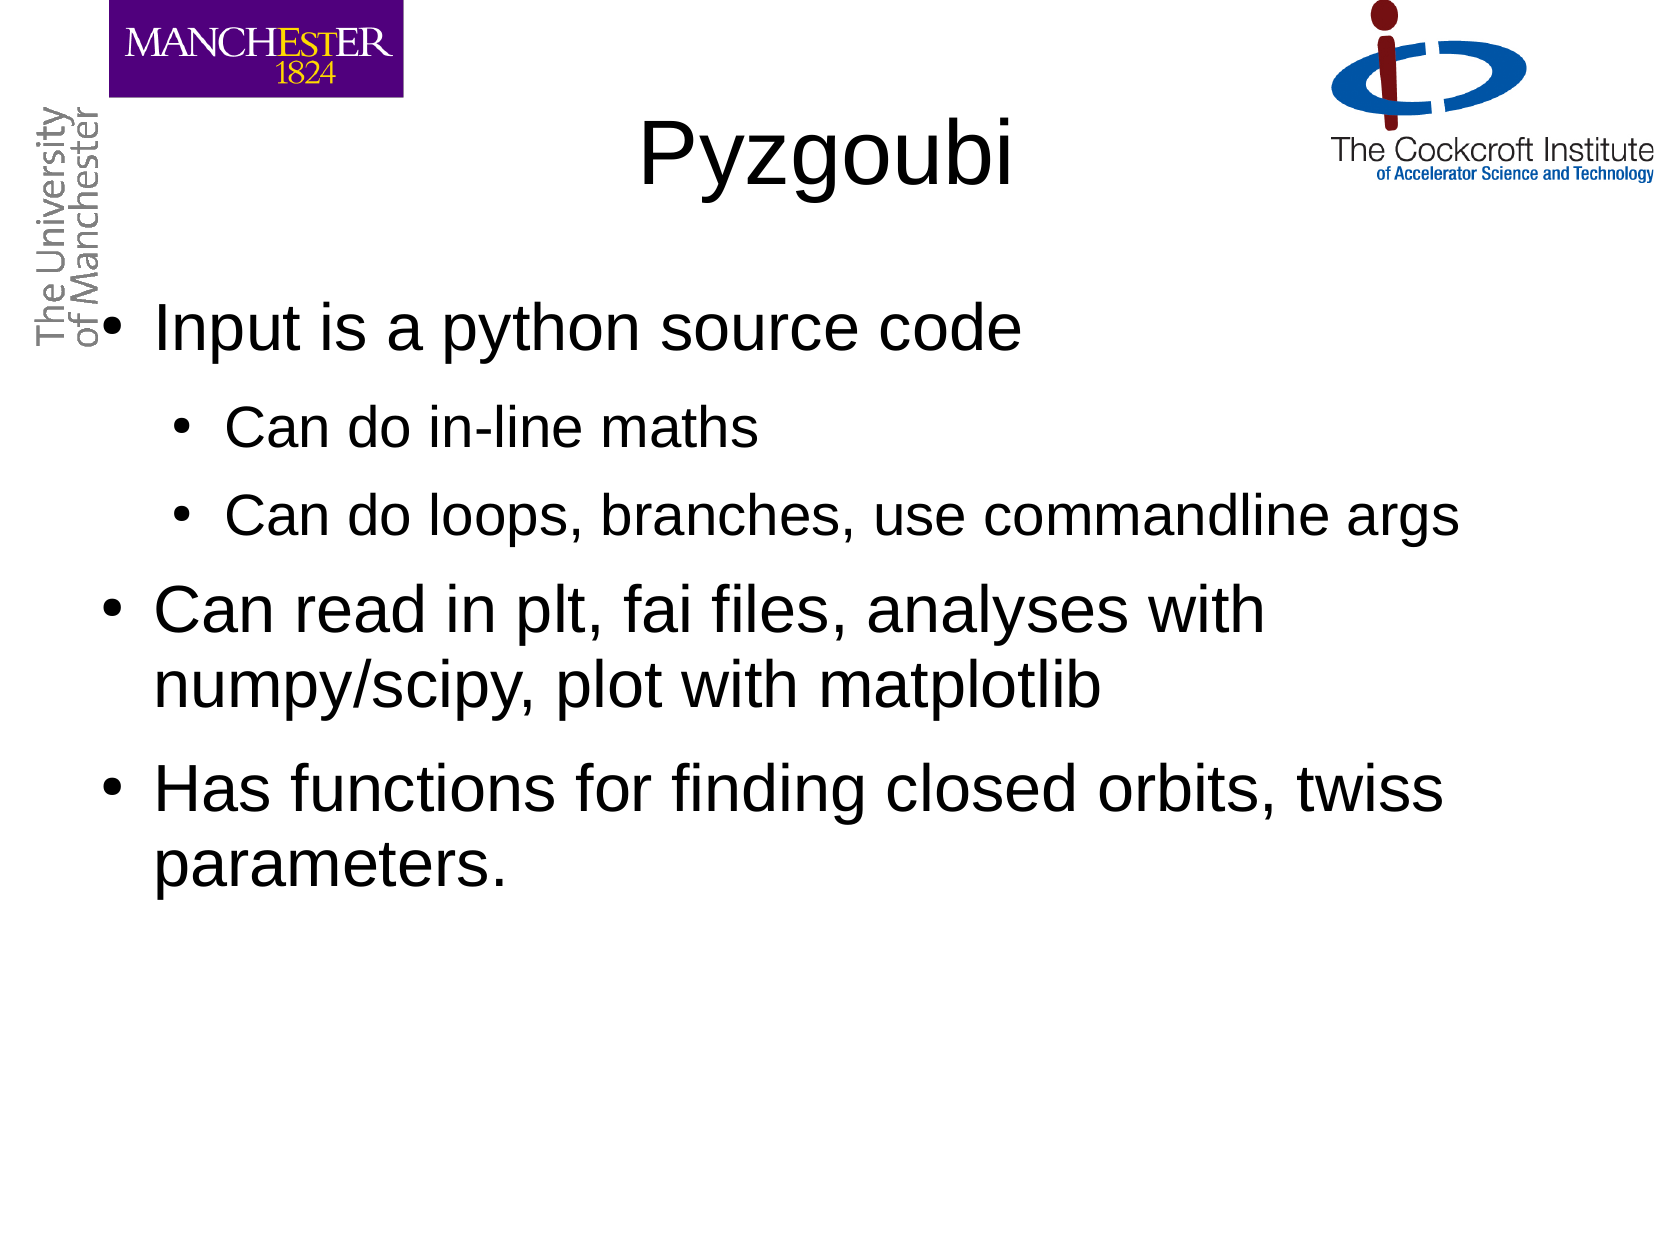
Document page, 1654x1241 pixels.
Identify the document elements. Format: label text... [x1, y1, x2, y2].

picture [0, 0, 404, 347]
picture [1331, 0, 1654, 183]
list Input is a python source code Can do in-line maths Can do loops, branches, use commandline args Can read in plt, fai files, analyses with numpy/scipy, plot with matplotlib Has functions for finding closed orbits, twiss parameters. [82, 290, 1571, 1109]
title Pyzgoubi [82, 56, 1571, 250]
